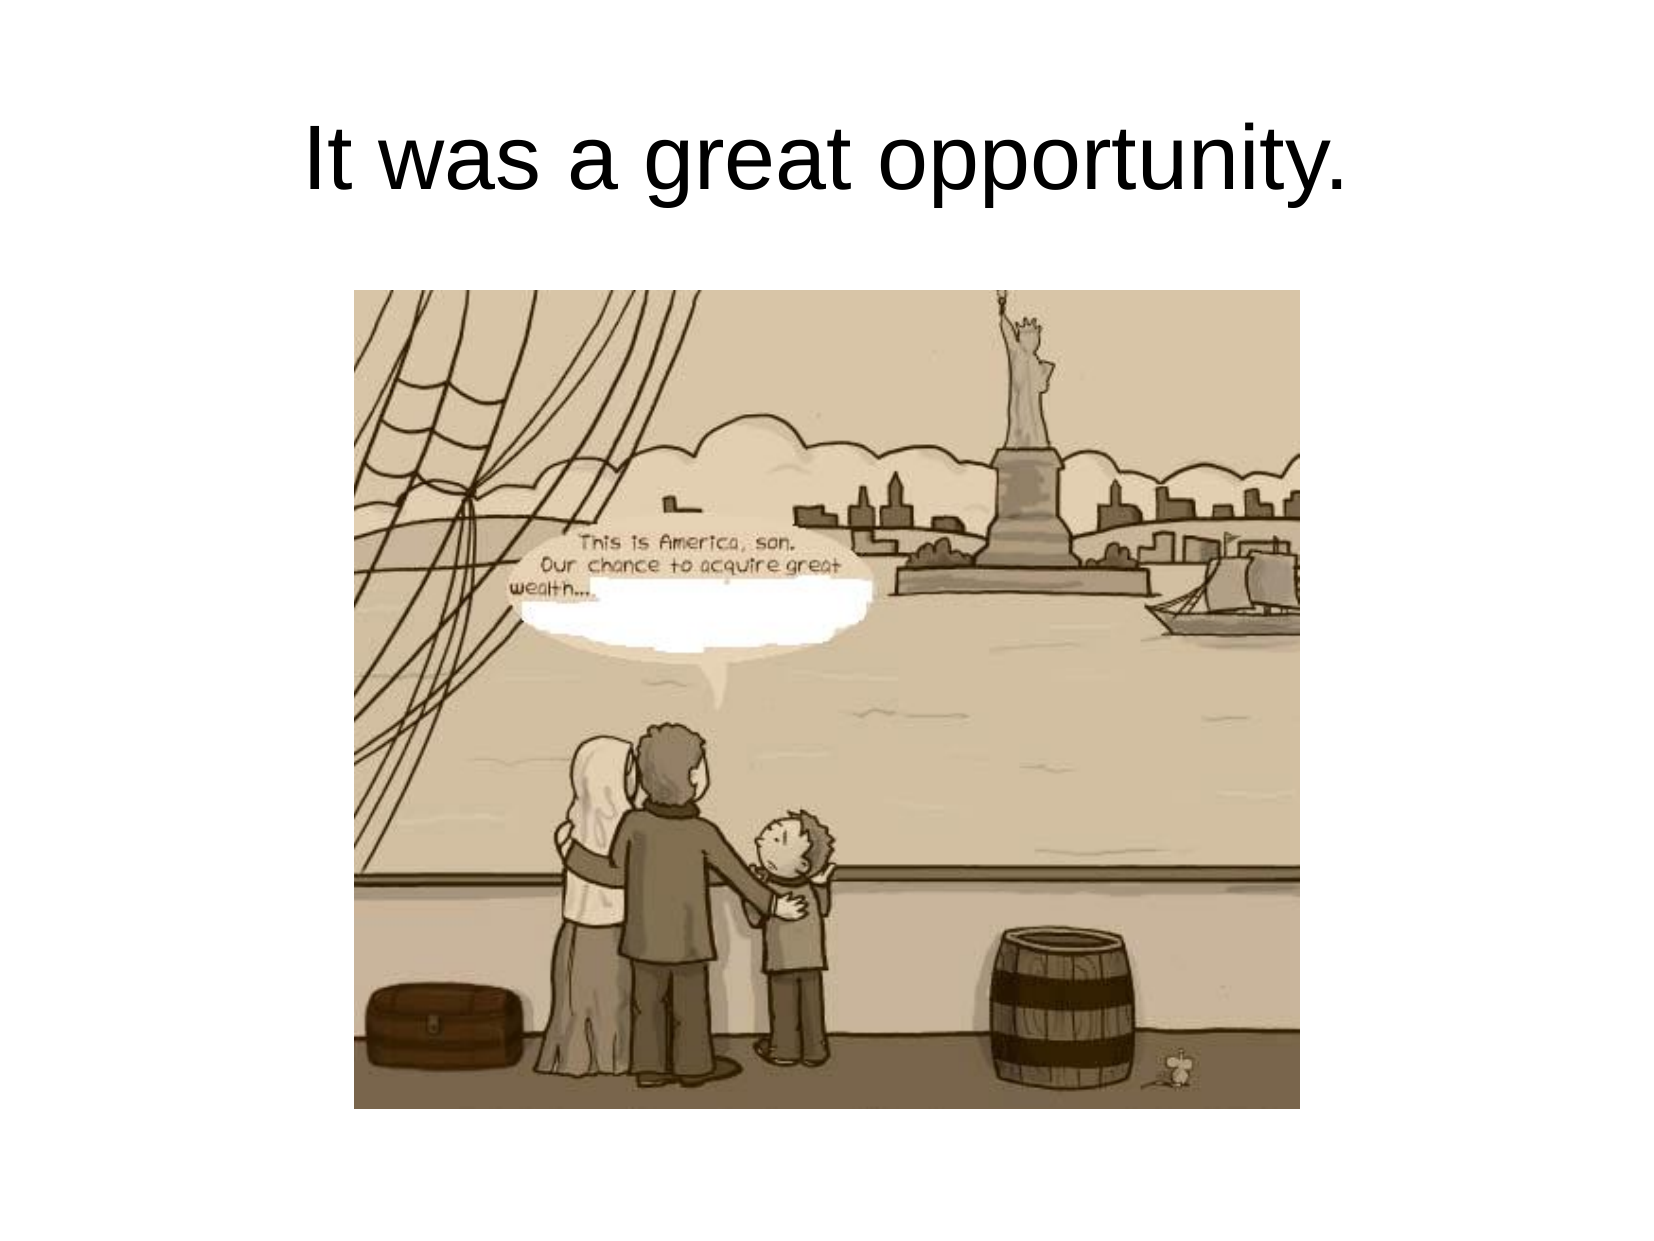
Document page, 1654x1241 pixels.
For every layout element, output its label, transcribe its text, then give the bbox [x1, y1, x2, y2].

picture [354, 290, 1300, 1109]
title It was a great opportunity. [82, 49, 1571, 257]
